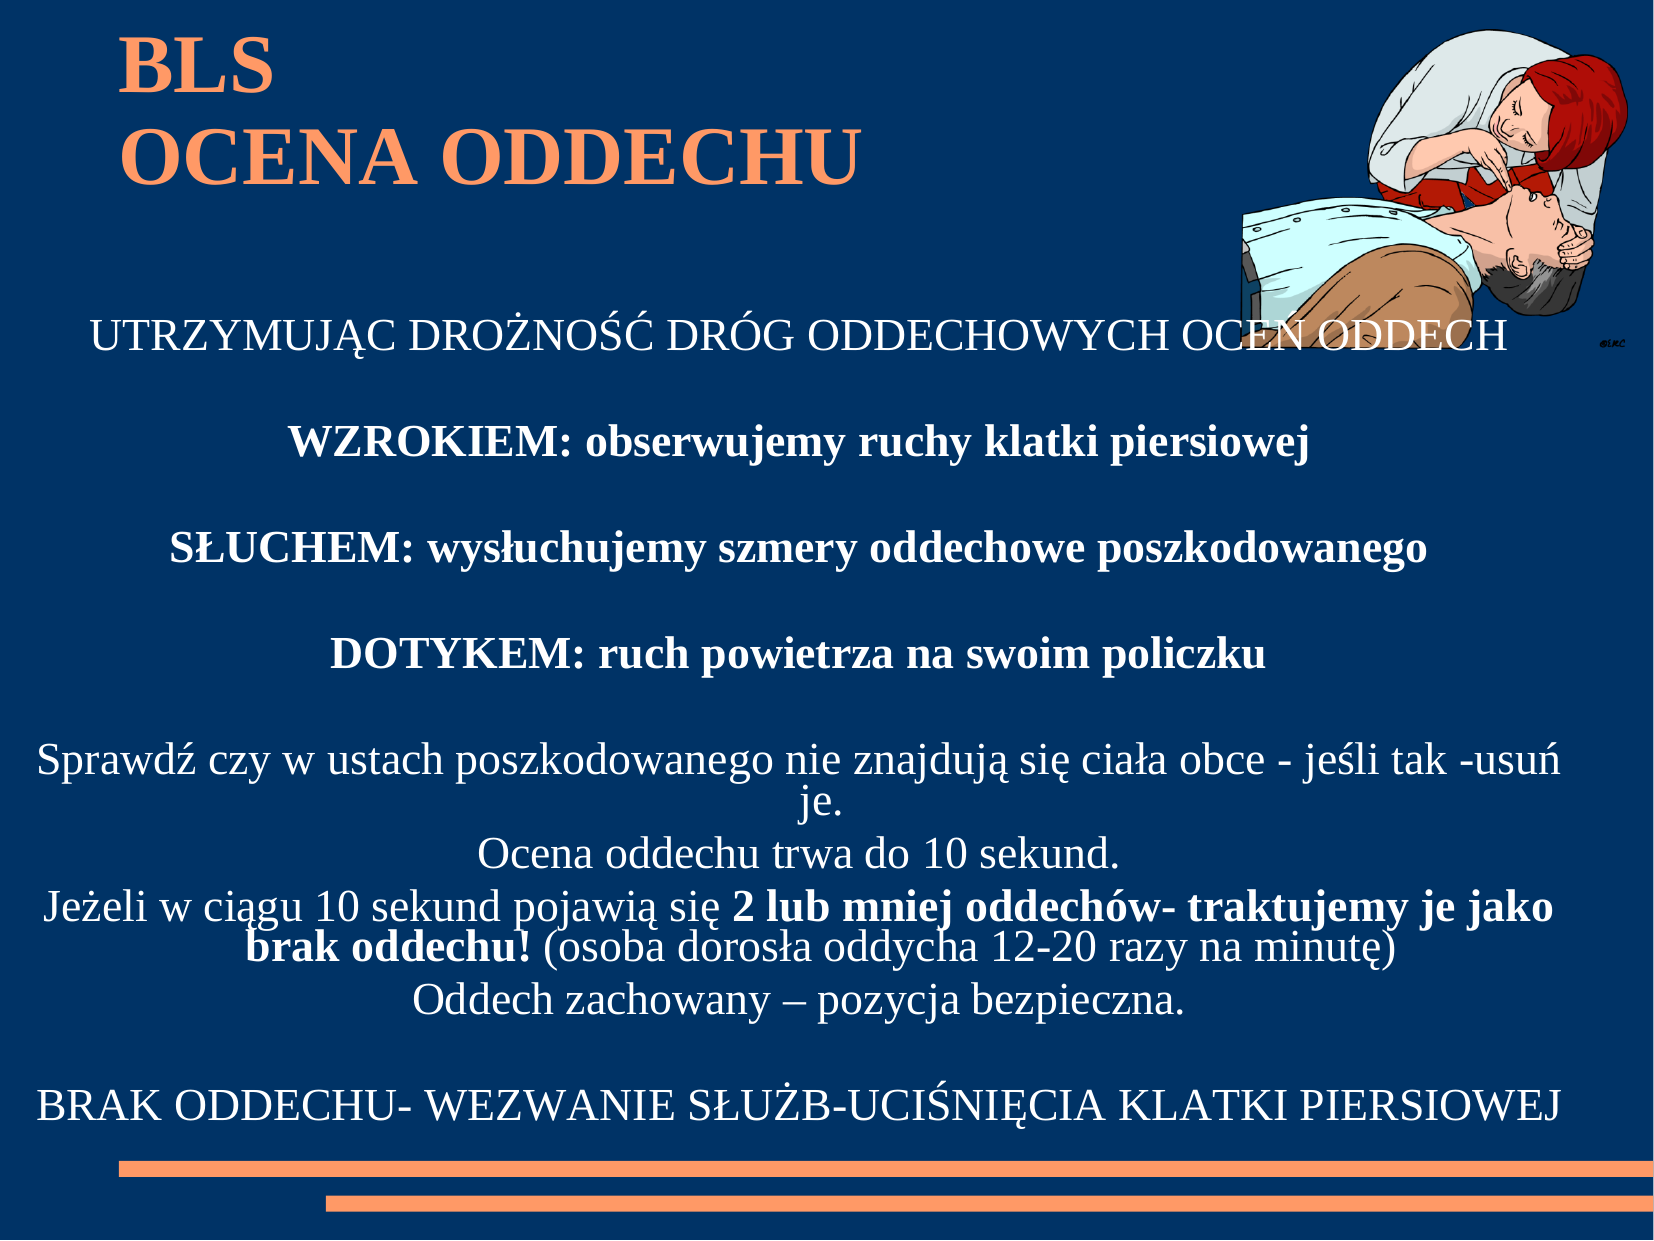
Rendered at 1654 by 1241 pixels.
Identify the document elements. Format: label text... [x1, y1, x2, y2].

picture [1240, 29, 1628, 349]
subtitle UTRZYMUJĄC DROŻNOŚĆ DRÓG ODDECHOWYCH OCEŃ ODDECH WZROKIEM: obserwujemy ruchy klatki piersiowej SŁUCHEM: wysłuchujemy szmery oddechowe poszkodowanego DOTYKEM: ruch powietrza na swoim policzku Sprawdź czy w ustach poszkodowanego nie znajdują się ciała obce - jeśli tak -usuń je. Ocena oddechu trwa do 10 sekund. Jeżeli w ciągu 10 sekund pojawią się 2 lub mniej oddechów- traktujemy je jako brak oddechu! (osoba dorosła oddycha 12-20 razy na minutę) Oddech zachowany – pozycja bezpieczna. BRAK ODDECHU- WEZWANIE SŁUŻB-UCIŚNIĘCIA KLATKI PIERSIOWEJ [33, 295, 1565, 1152]
title BLS OCENA ODDECHU [118, 6, 1531, 215]
